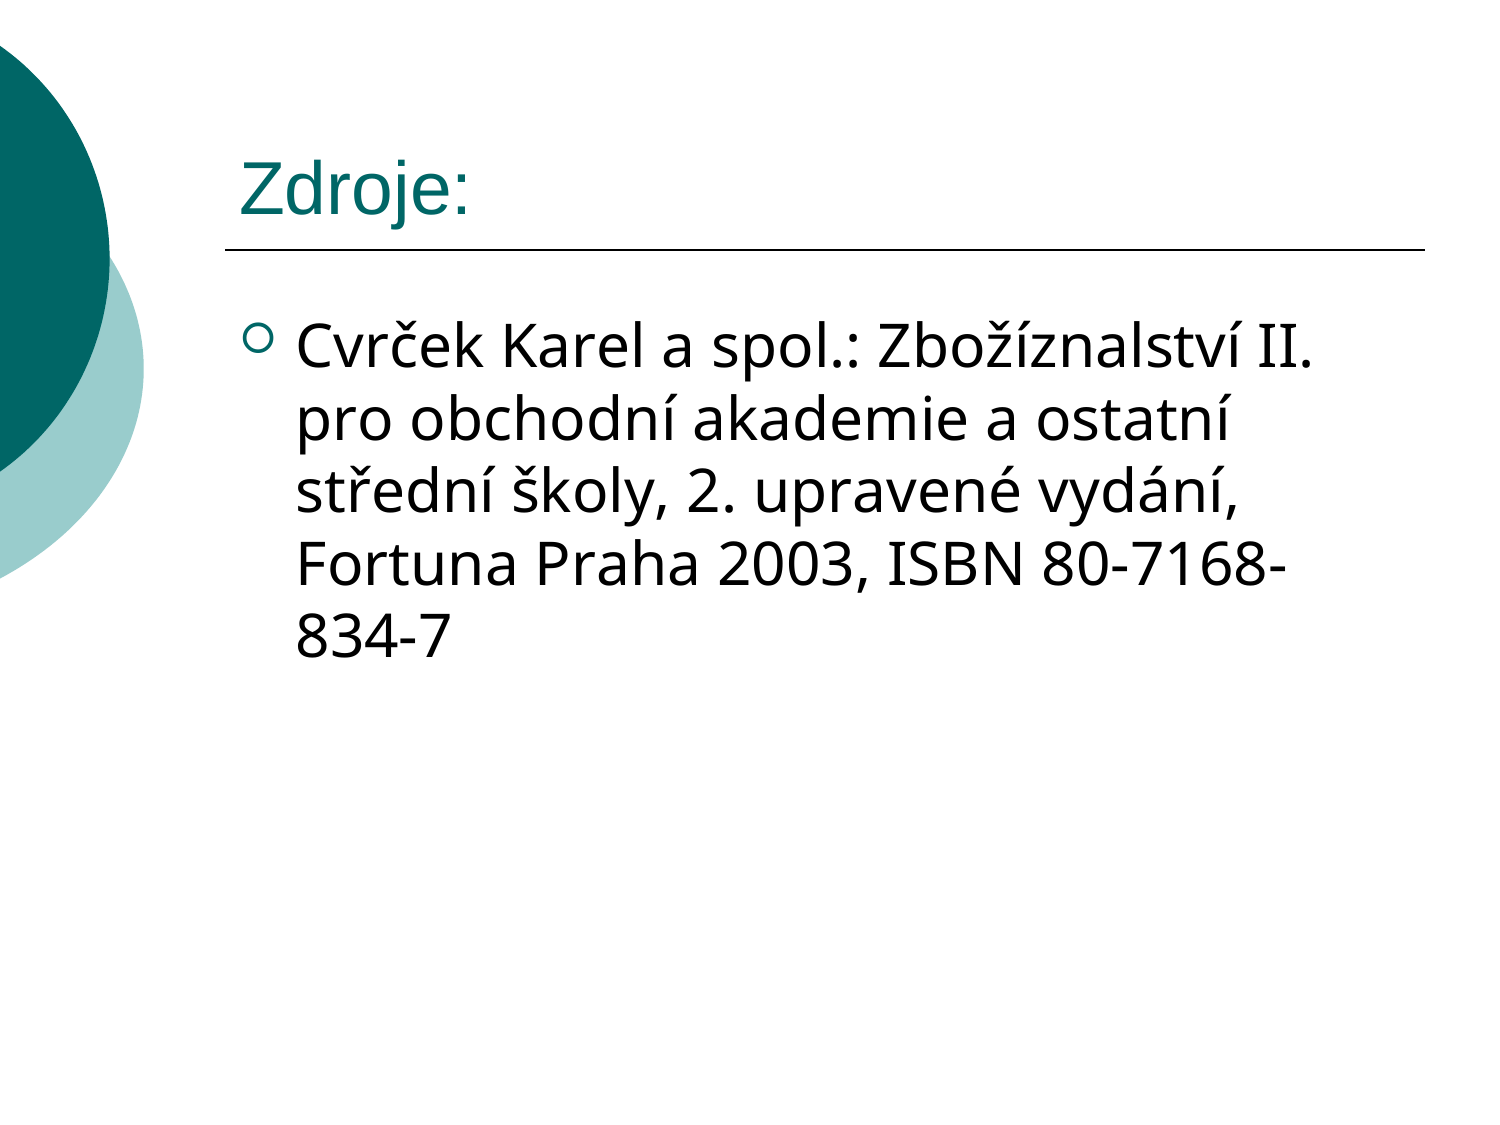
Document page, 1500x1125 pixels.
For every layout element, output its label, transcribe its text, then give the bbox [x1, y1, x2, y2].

title Zdroje: [224, 49, 1425, 237]
list Cvrček Karel a spol.: Zbožíznalství II. pro obchodní akademie a ostatní střední školy, 2. upravené vydání, Fortuna Praha 2003, ISBN 80-7168-834-7 [224, 299, 1425, 975]
